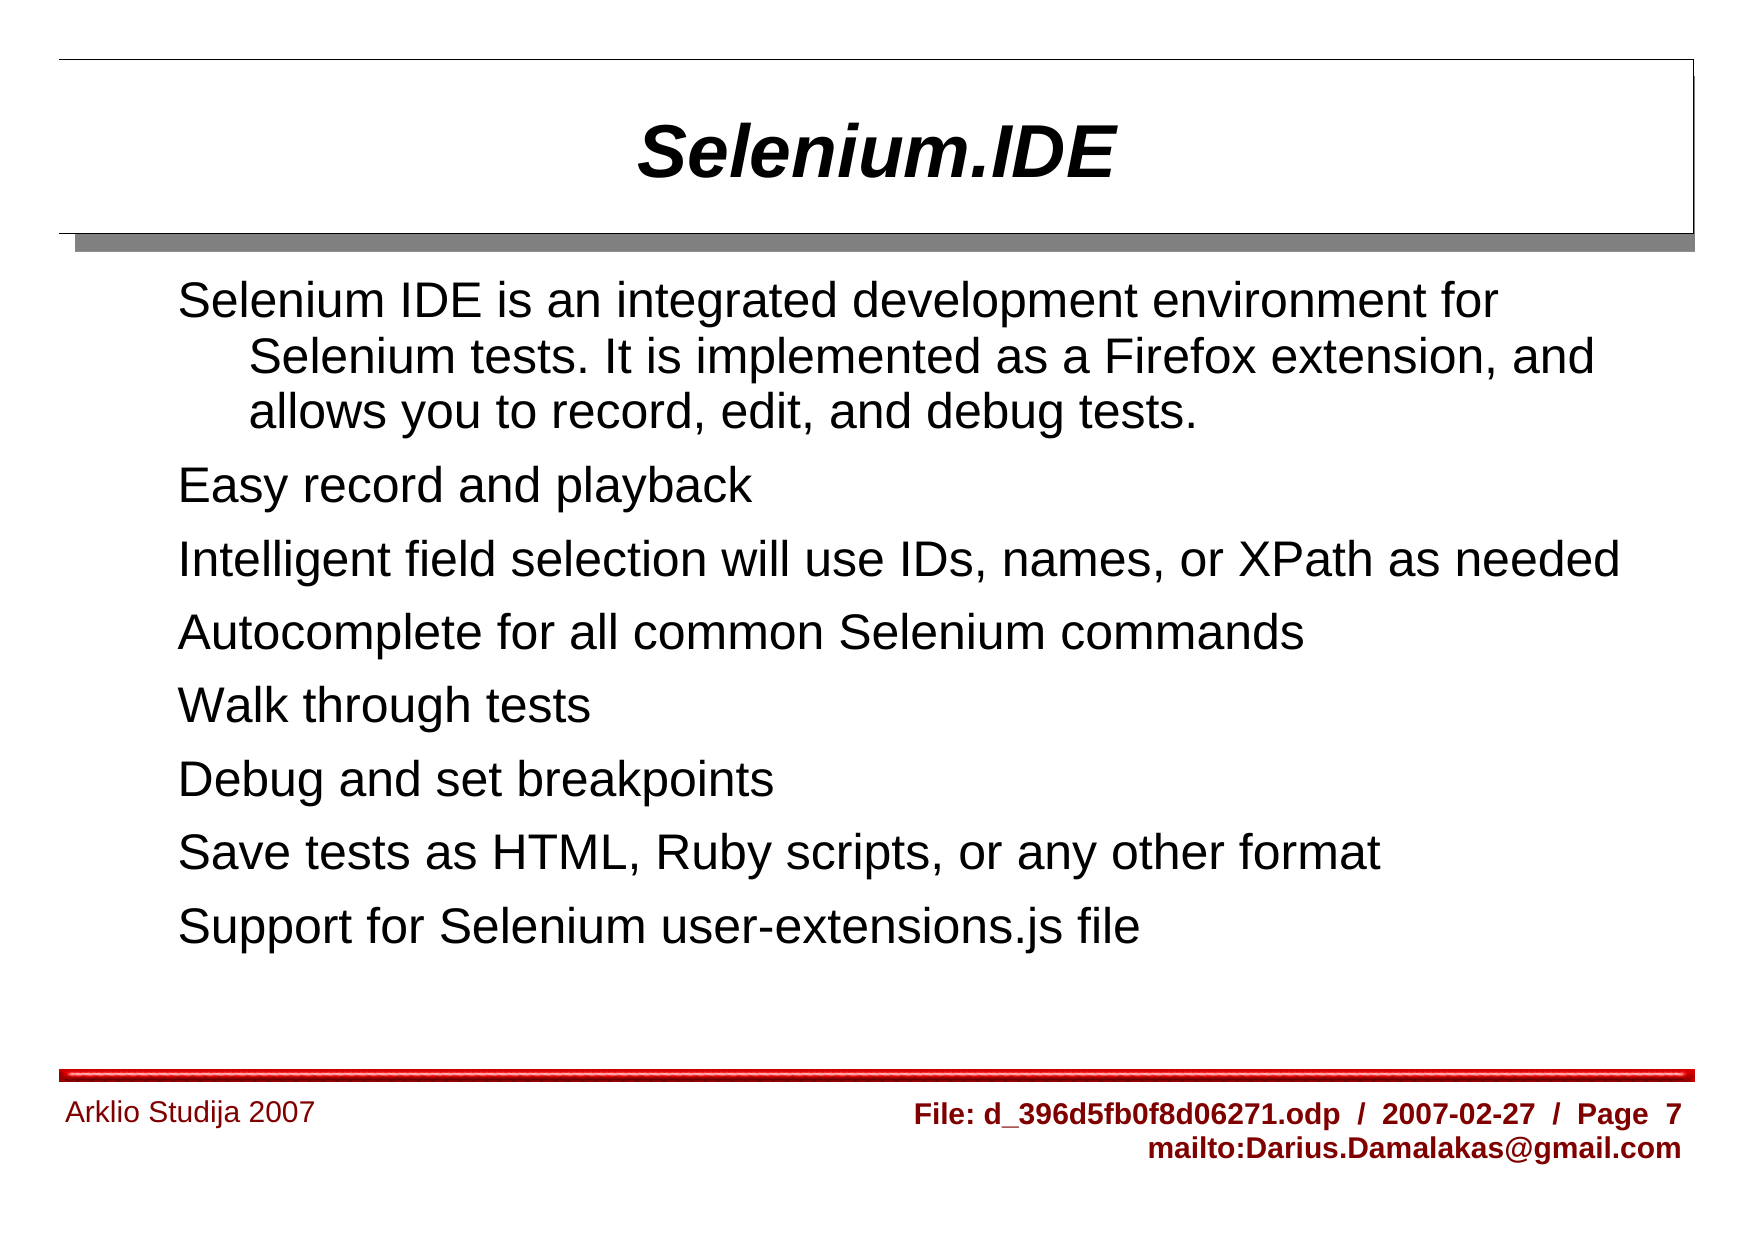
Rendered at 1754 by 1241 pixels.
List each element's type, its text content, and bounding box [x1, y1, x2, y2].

picture [59, 1069, 1695, 1082]
title Selenium.IDE [59, 59, 1695, 244]
list Selenium IDE is an integrated development environment for Selenium tests. It is implemented as a Firefox extension, and allows you to record, edit, and debug tests. Easy record and playback Intelligent field selection will use IDs, names, or XPath as needed Autocomplete for all common Selenium commands Walk through tests Debug and set breakpoints Save tests as HTML, Ruby scripts, or any other format Support for Selenium user-extensions.js file [71, 272, 1695, 1055]
